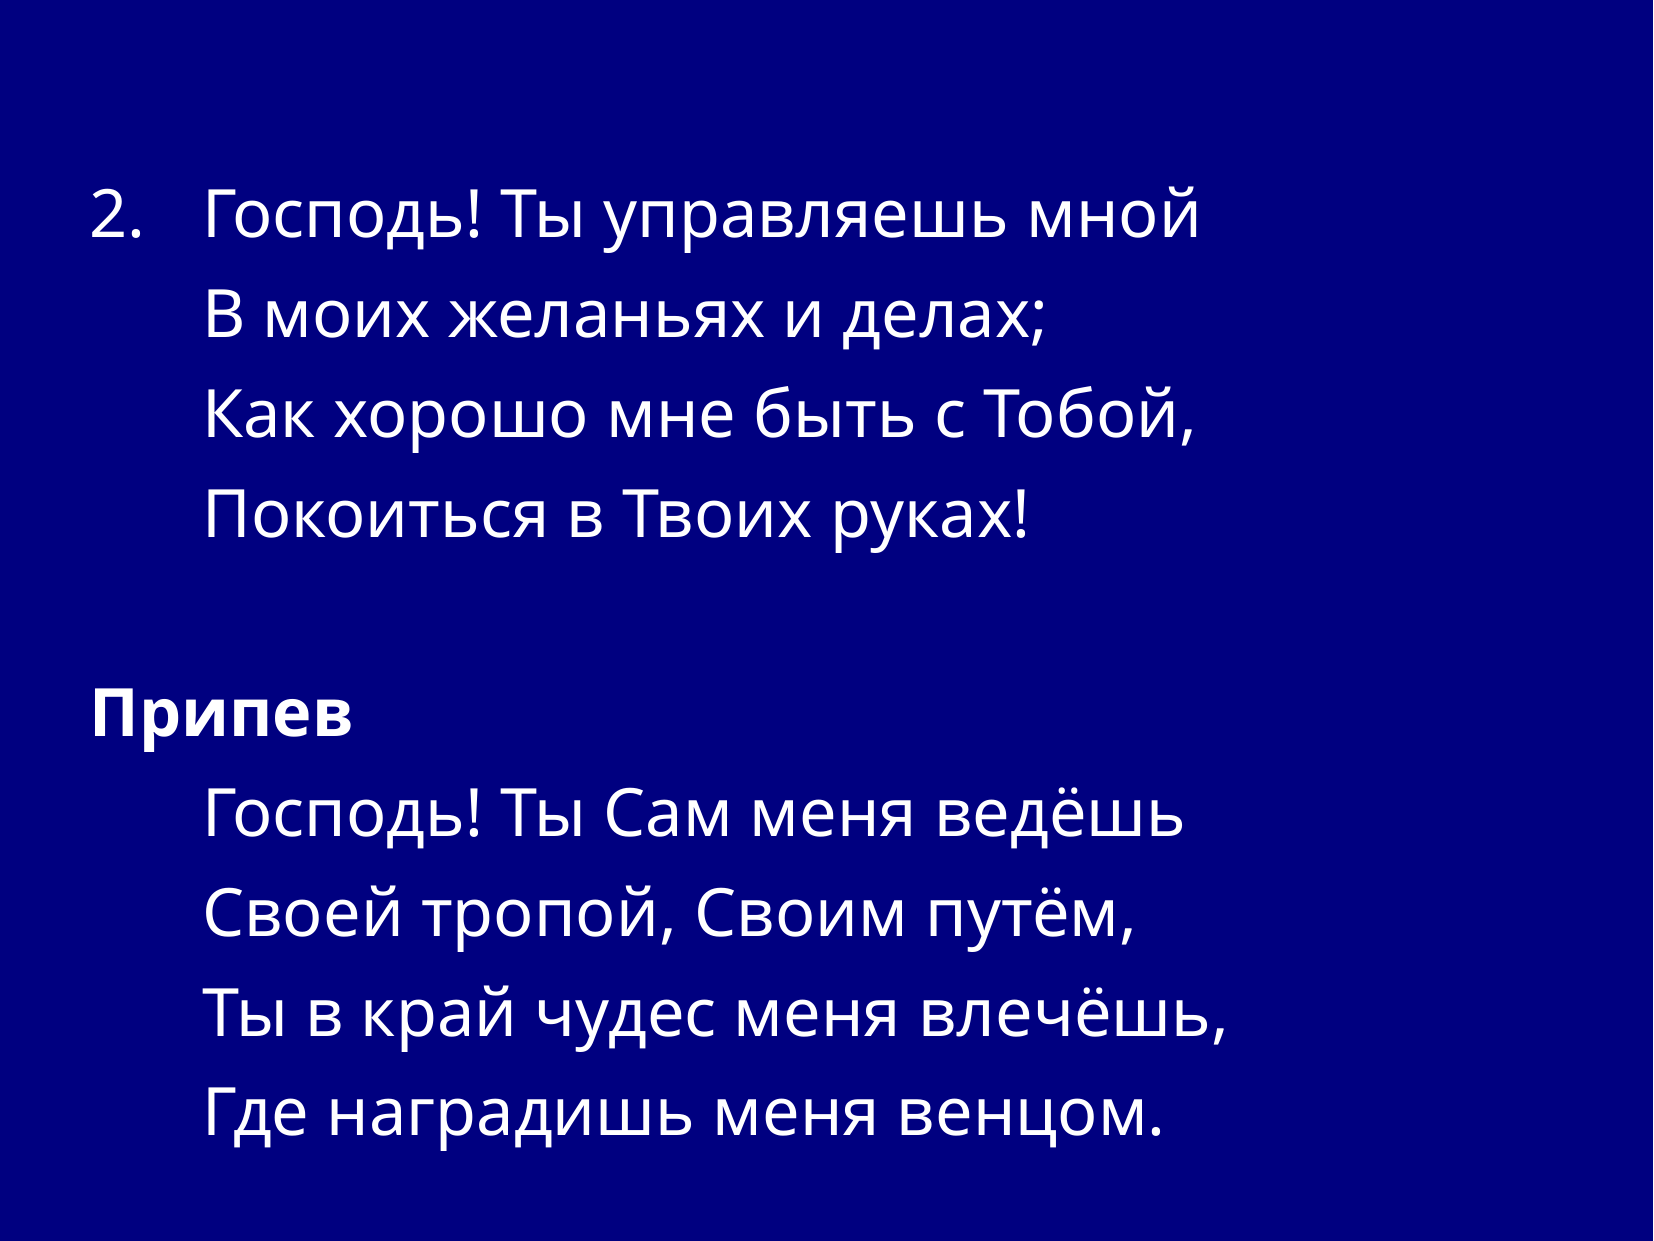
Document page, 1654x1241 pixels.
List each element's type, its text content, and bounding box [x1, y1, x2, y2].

text_box 2. Господь! Ты управляешь мной В моих желаньях и делах; Как хорошо мне быть с Тобой, Покоиться в Твоих руках! Припев Господь! Ты Сам меня ведёшь Своей тропой, Своим путём, Ты в край чудес меня влечёшь, Где наградишь меня венцом. [75, 150, 1576, 1163]
